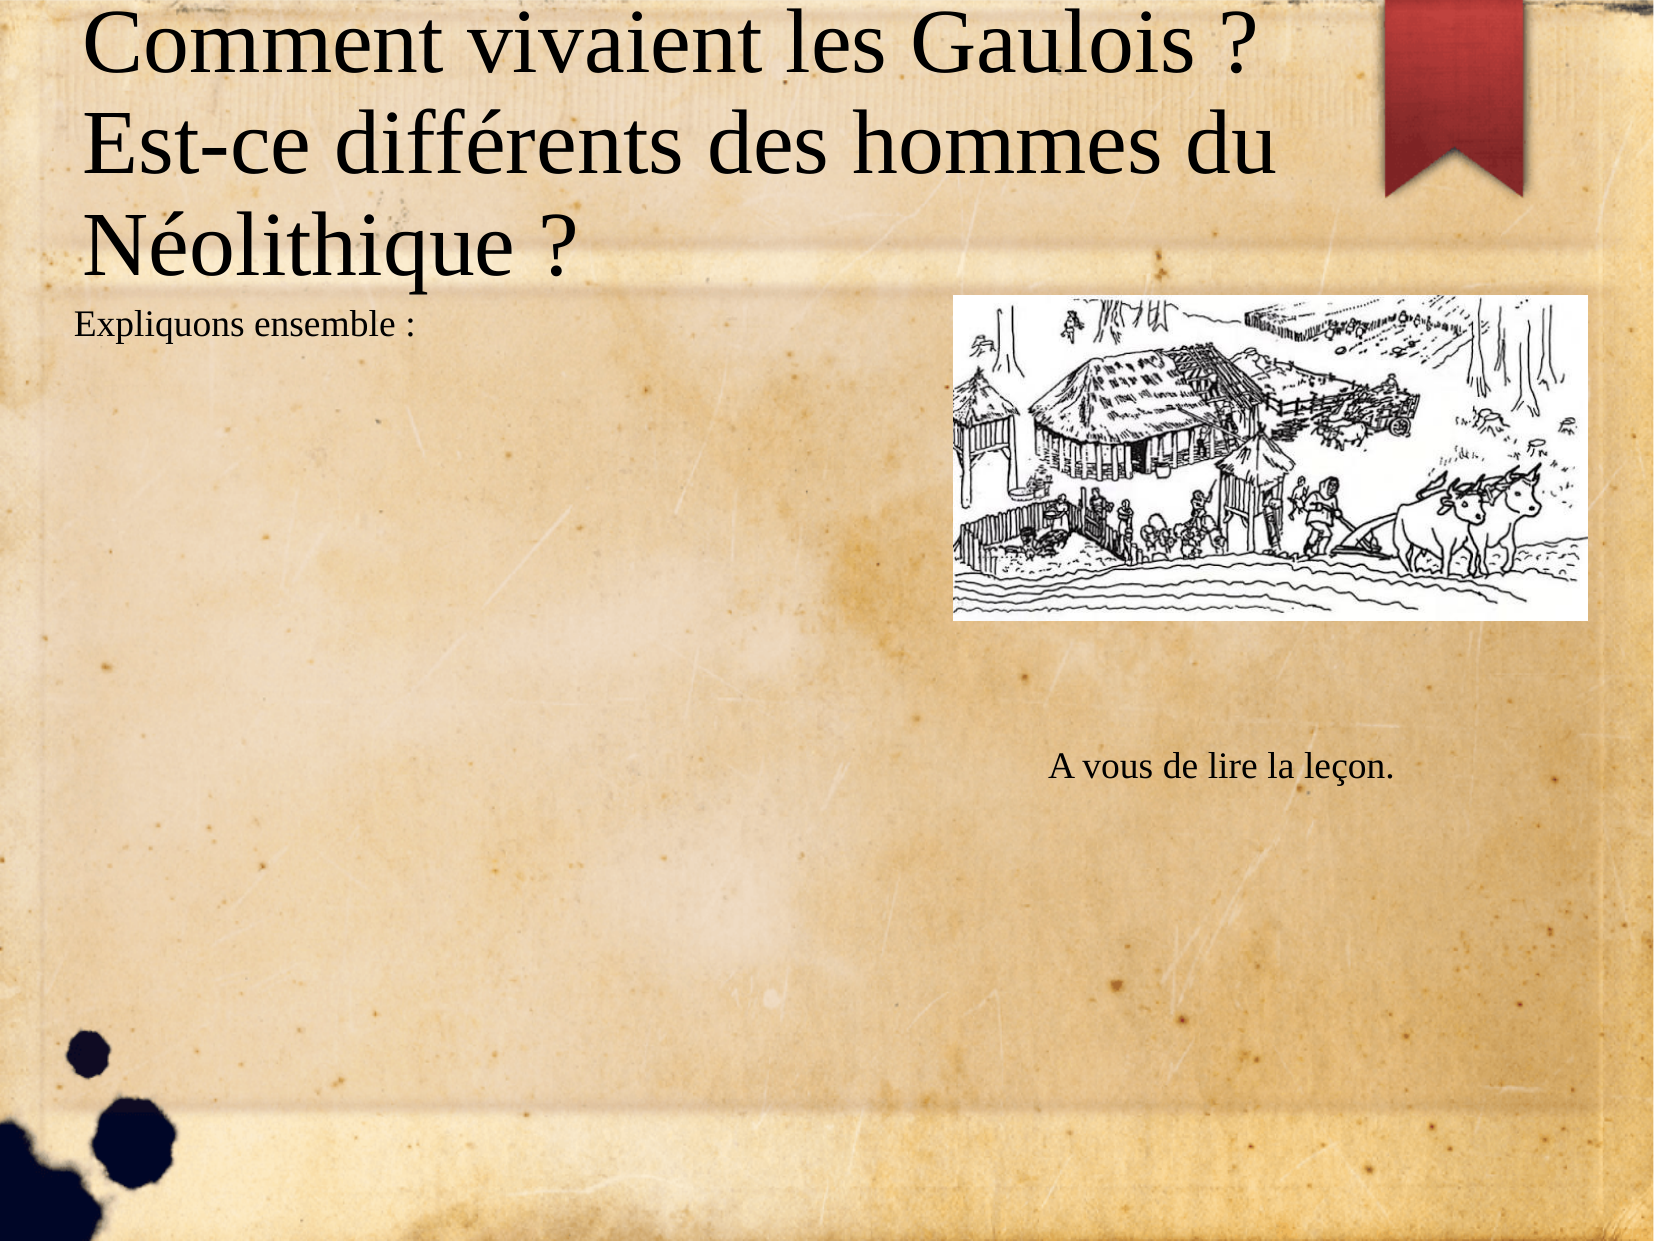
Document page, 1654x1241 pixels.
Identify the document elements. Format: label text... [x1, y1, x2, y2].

picture [0, 0, 1654, 1241]
text_box A vous de lire la leçon. [1033, 738, 1536, 886]
text_box Expliquons ensemble : [59, 295, 886, 1063]
title Comment vivaient les Gaulois ? Est-ce différents des hommes du Néolithique ? [82, 0, 1347, 296]
